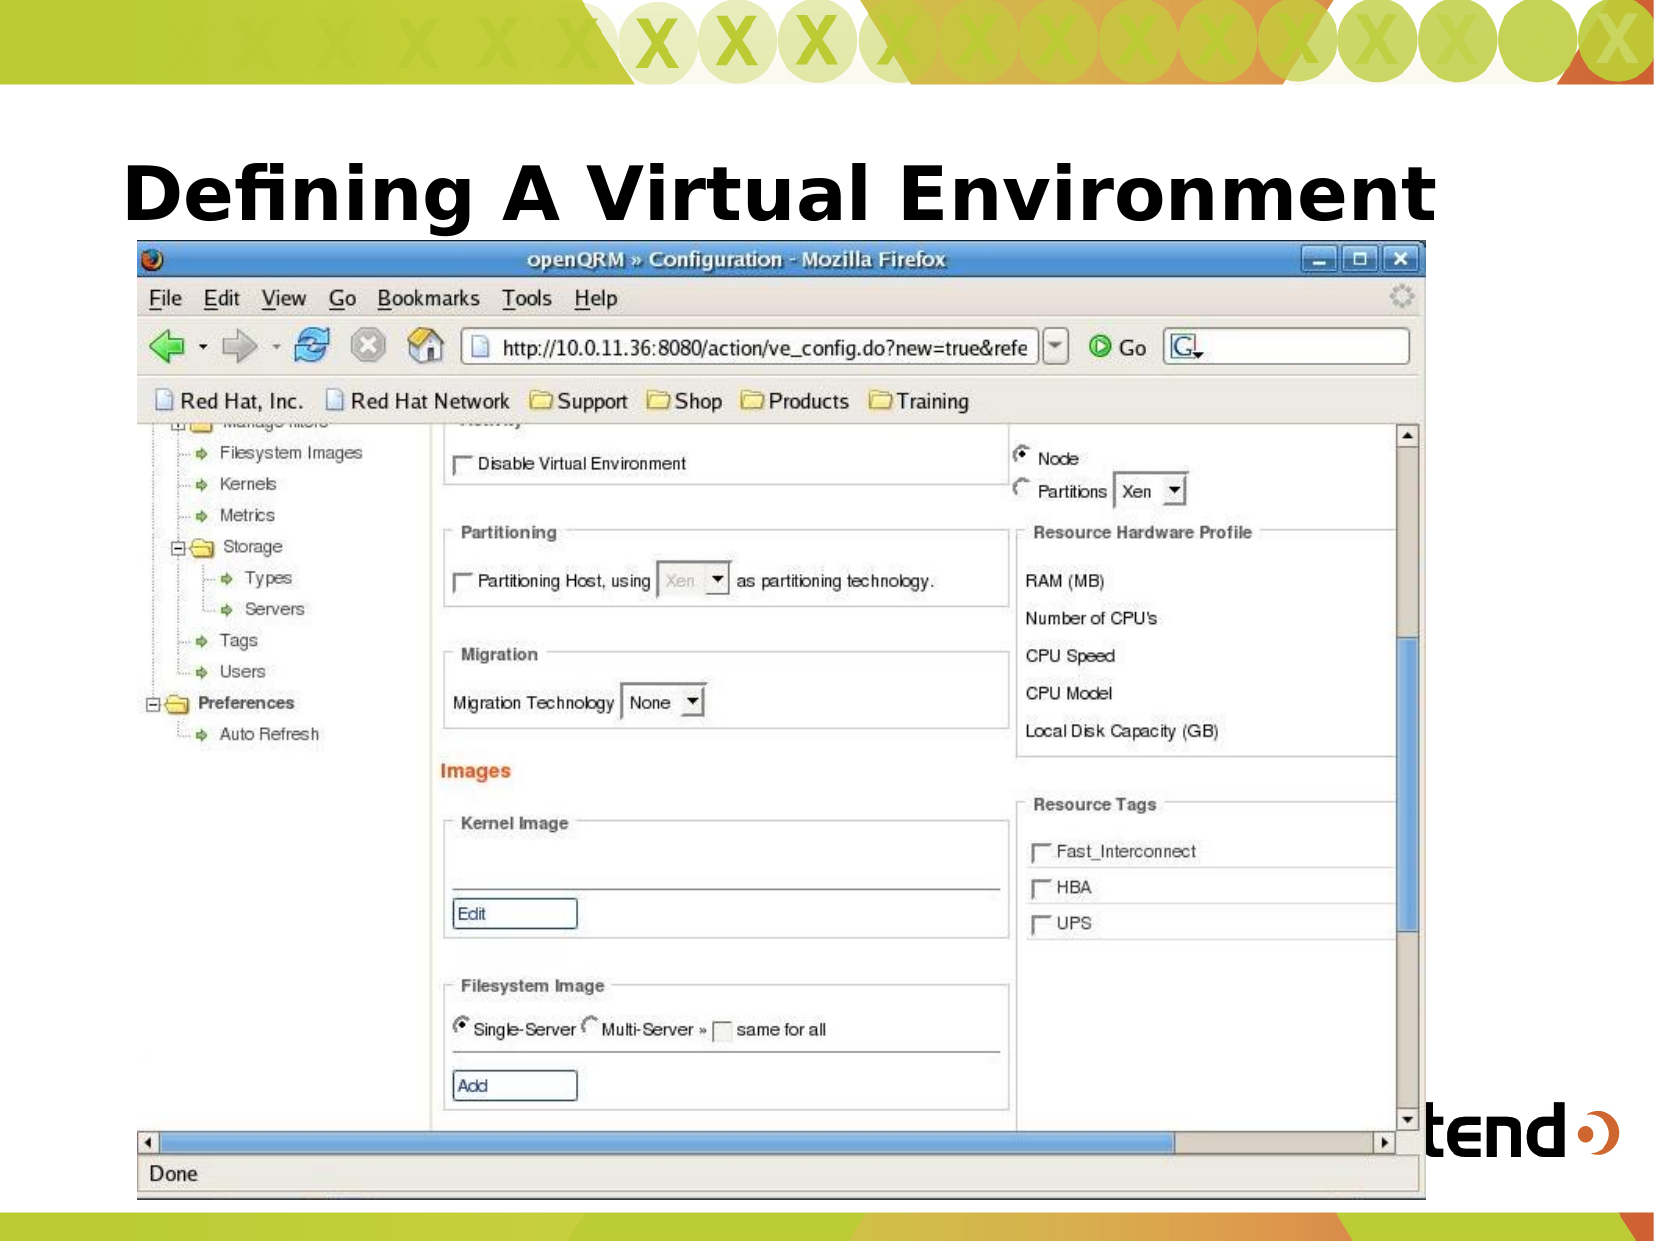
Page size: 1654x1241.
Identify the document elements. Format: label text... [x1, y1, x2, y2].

picture [0, 0, 1654, 1241]
title Defining A Virtual Environment [121, 91, 1534, 299]
